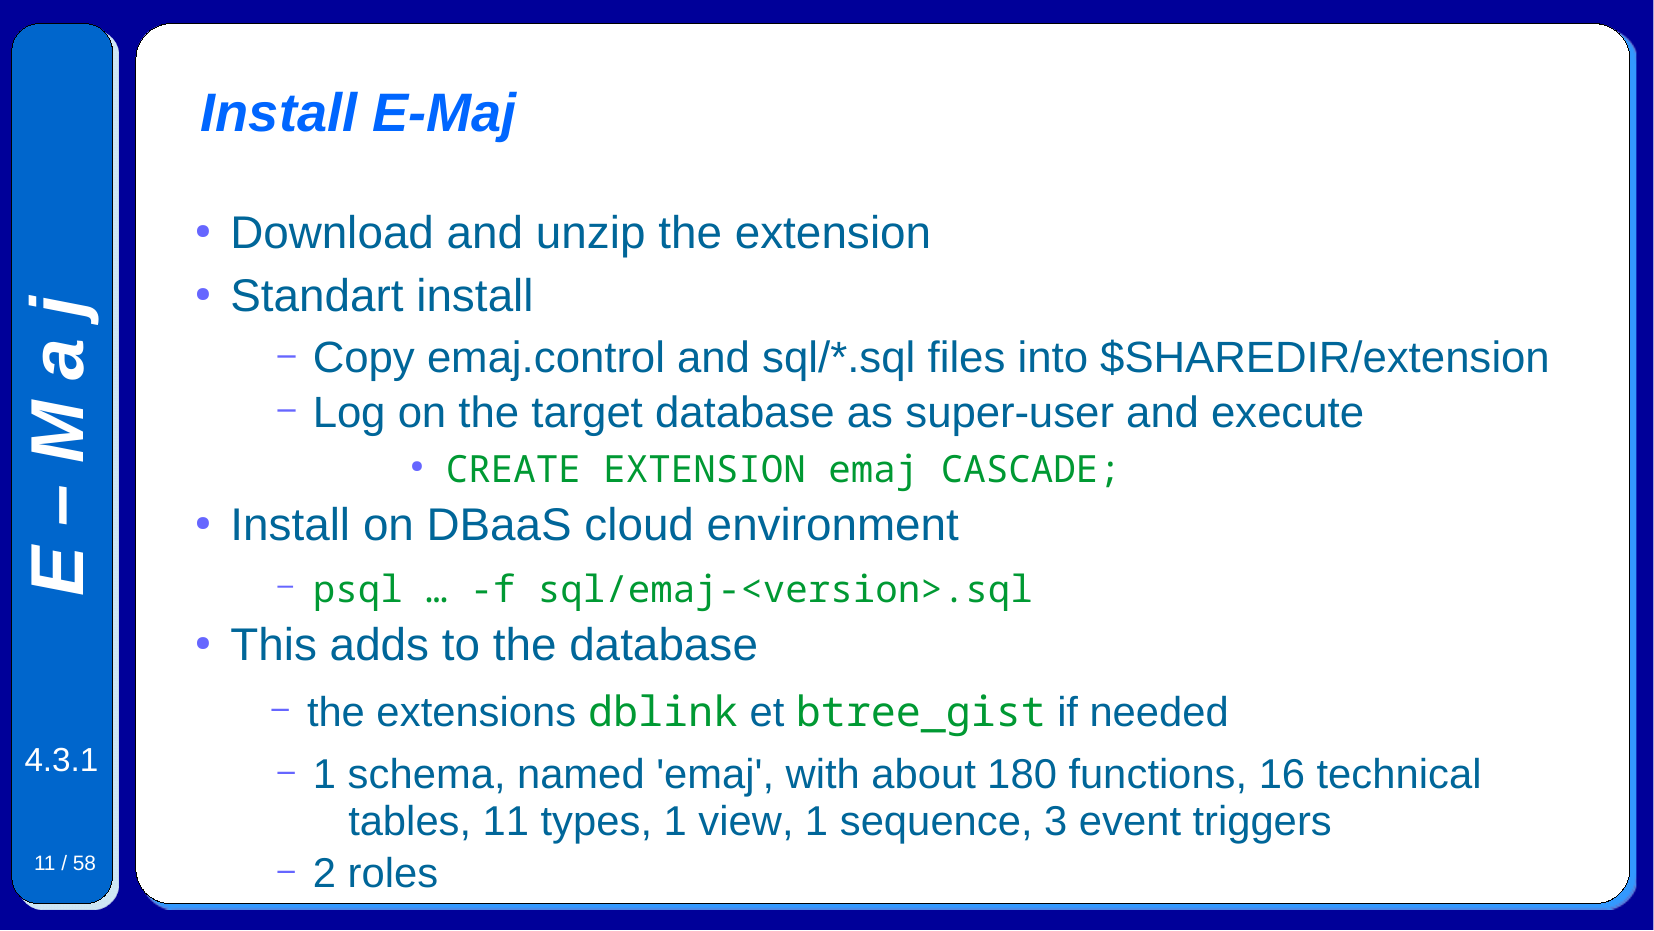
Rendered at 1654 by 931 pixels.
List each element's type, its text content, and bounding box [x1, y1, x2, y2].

list Download and unzip the extension Standart install Copy emaj.control and sql/*.sql files into $SHAREDIR/extension Log on the target database as super-user and execute CREATE EXTENSION emaj CASCADE; Install on DBaaS cloud environment psql … -f sql/emaj-<version>.sql This adds to the database the extensions dblink et btree_gist if needed 1 schema, named 'emaj', with about 180 functions, 16 technical tables, 11 types, 1 view, 1 sequence, 3 event triggers 2 roles [177, 206, 1587, 873]
title Install E-Maj [200, 34, 1575, 191]
